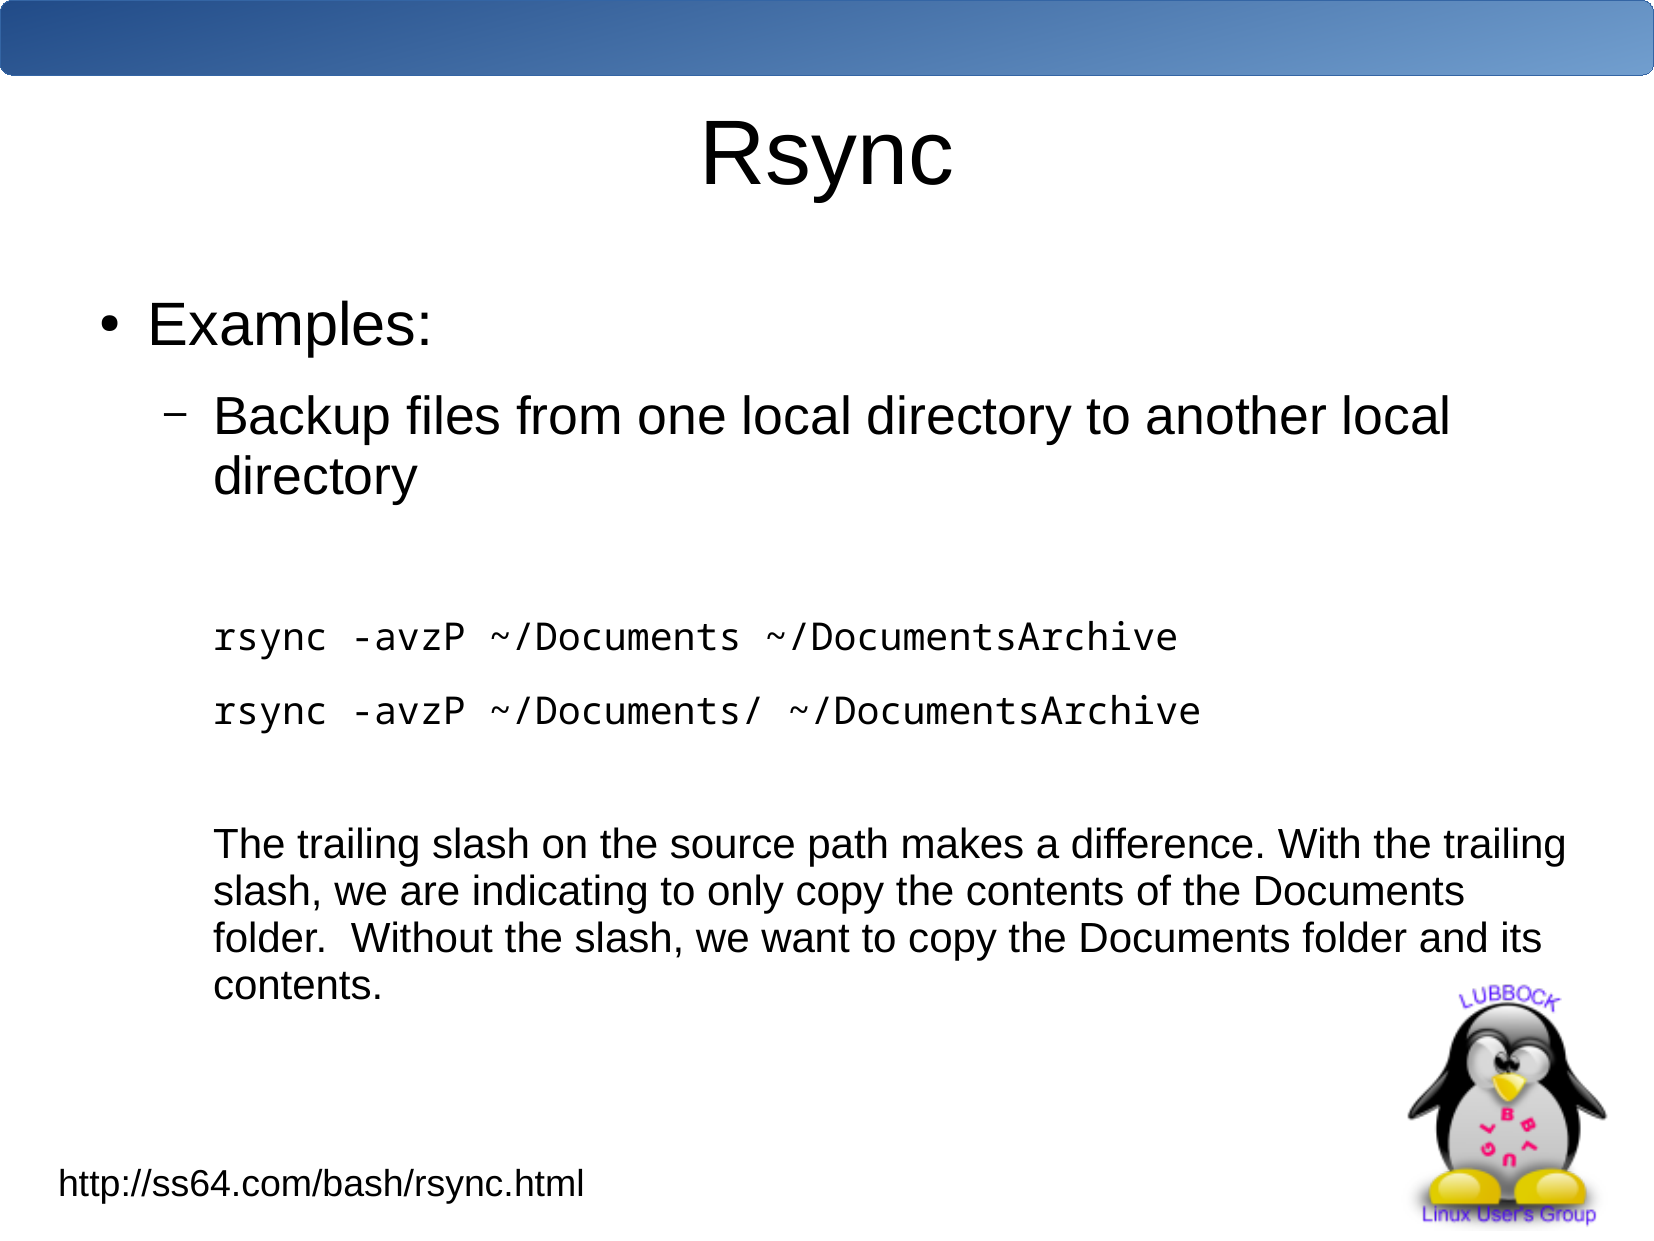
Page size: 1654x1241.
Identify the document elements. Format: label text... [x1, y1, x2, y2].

text_box [807, 633, 850, 705]
list Examples: Backup files from one local directory to another local directory rsync -avzP ~/Documents ~/DocumentsArchive rsync -avzP ~/Documents/ ~/DocumentsArchive The trailing slash on the source path makes a difference. With the trailing slash, we are indicating to only copy the contents of the Documents folder. Without the slash, we want to copy the Documents folder and its contents. [82, 290, 1571, 1010]
text_box http://ss64.com/bash/rsync.html [43, 1155, 601, 1212]
picture [1380, 974, 1636, 1231]
text_box [0, 0, 1654, 76]
title Rsync [82, 76, 1571, 257]
